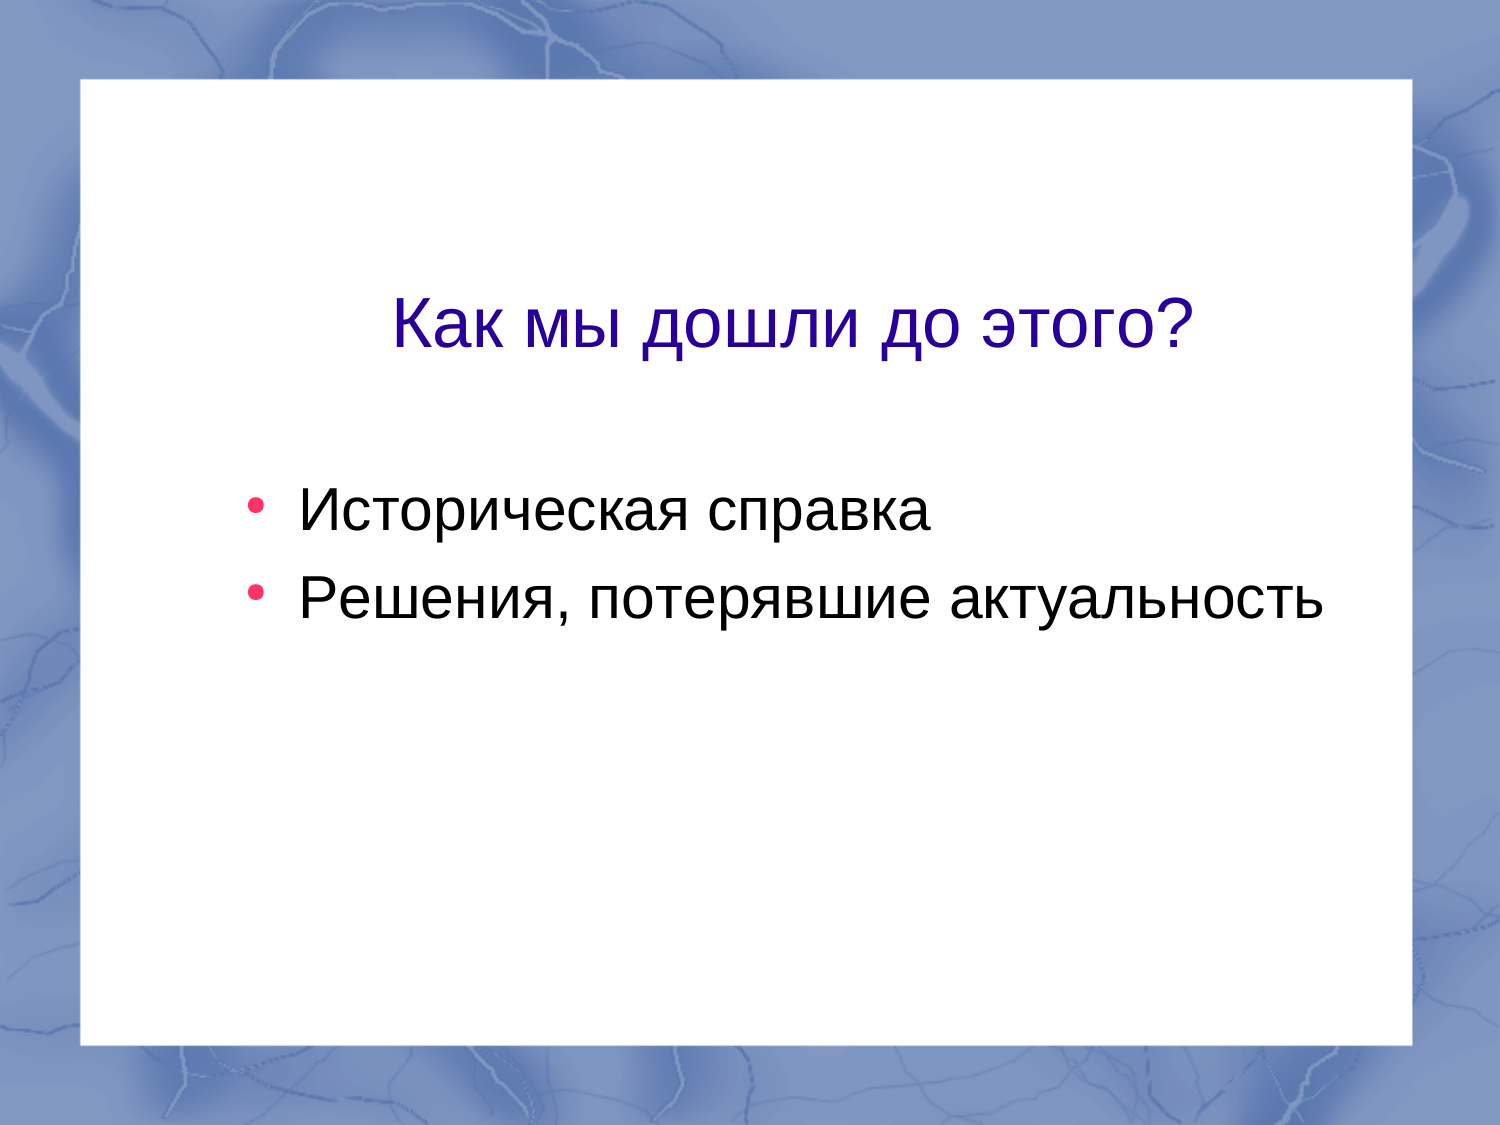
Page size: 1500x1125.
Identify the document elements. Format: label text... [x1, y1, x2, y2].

list Историческая справка Решения, потерявшие актуальность [212, 462, 1375, 1013]
picture [0, 0, 1500, 1125]
title Как мы дошли до этого? [212, 199, 1375, 438]
